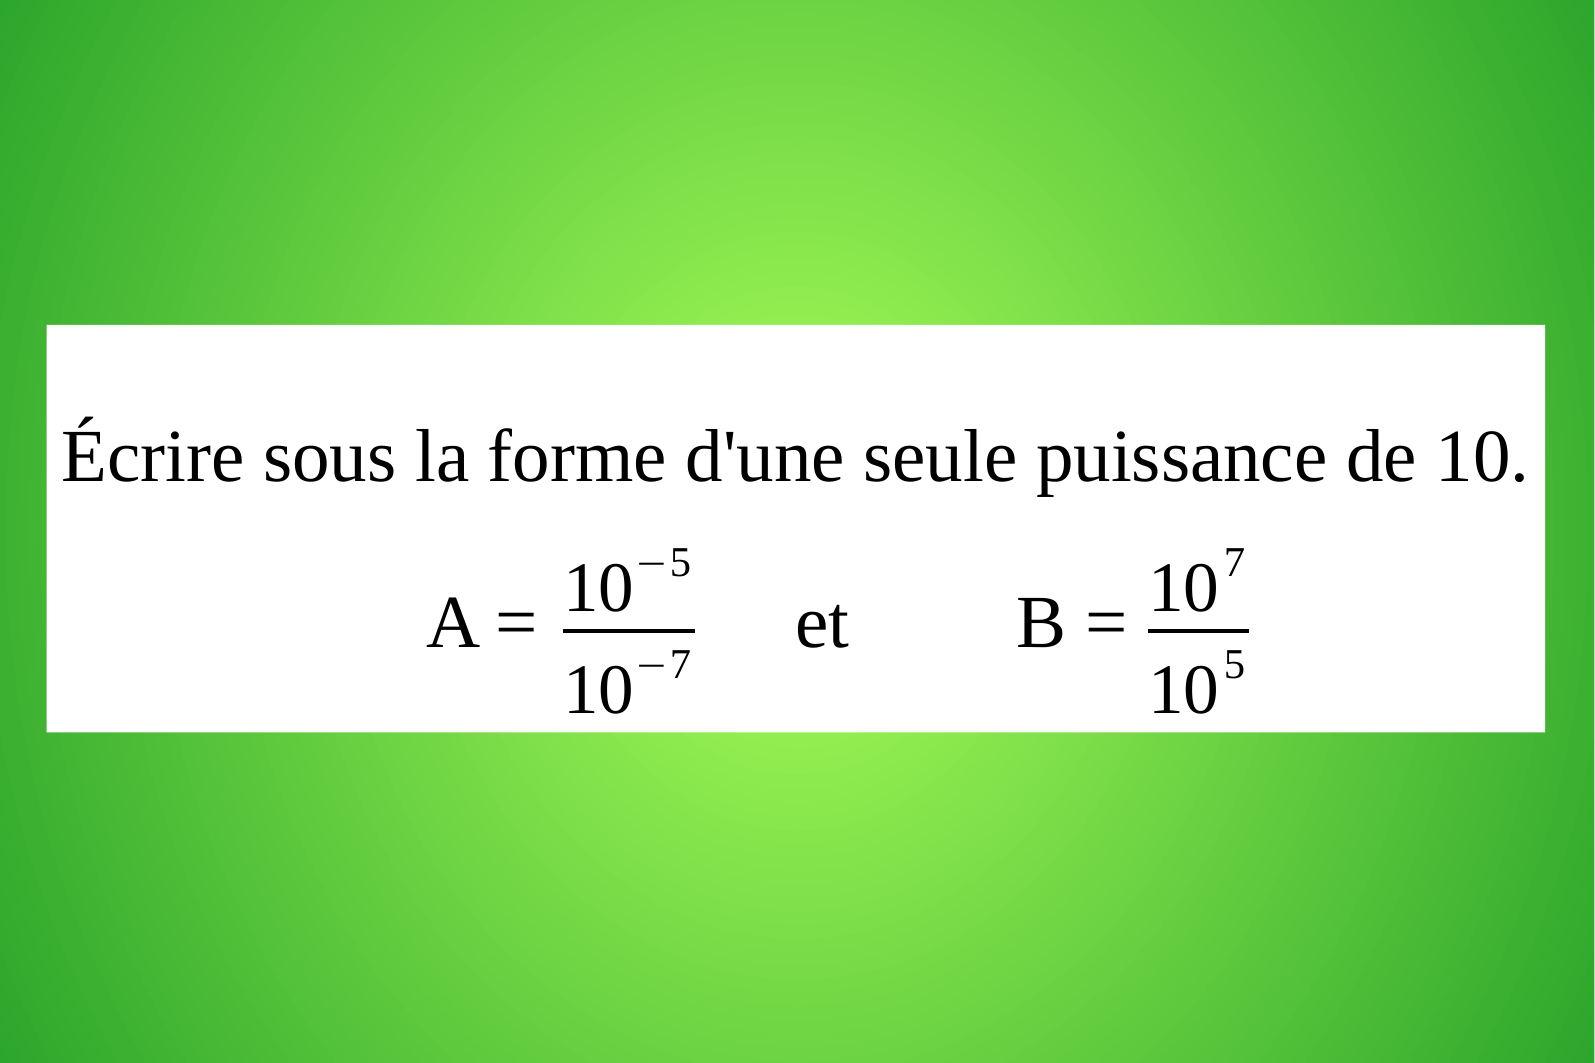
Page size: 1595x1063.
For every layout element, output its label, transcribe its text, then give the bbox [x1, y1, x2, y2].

text_box Écrire sous la forme d'une seule puissance de 10. A = et B = [46, 324, 1546, 733]
chart [1125, 535, 1268, 729]
picture [0, 0, 1595, 1063]
chart [541, 535, 714, 729]
